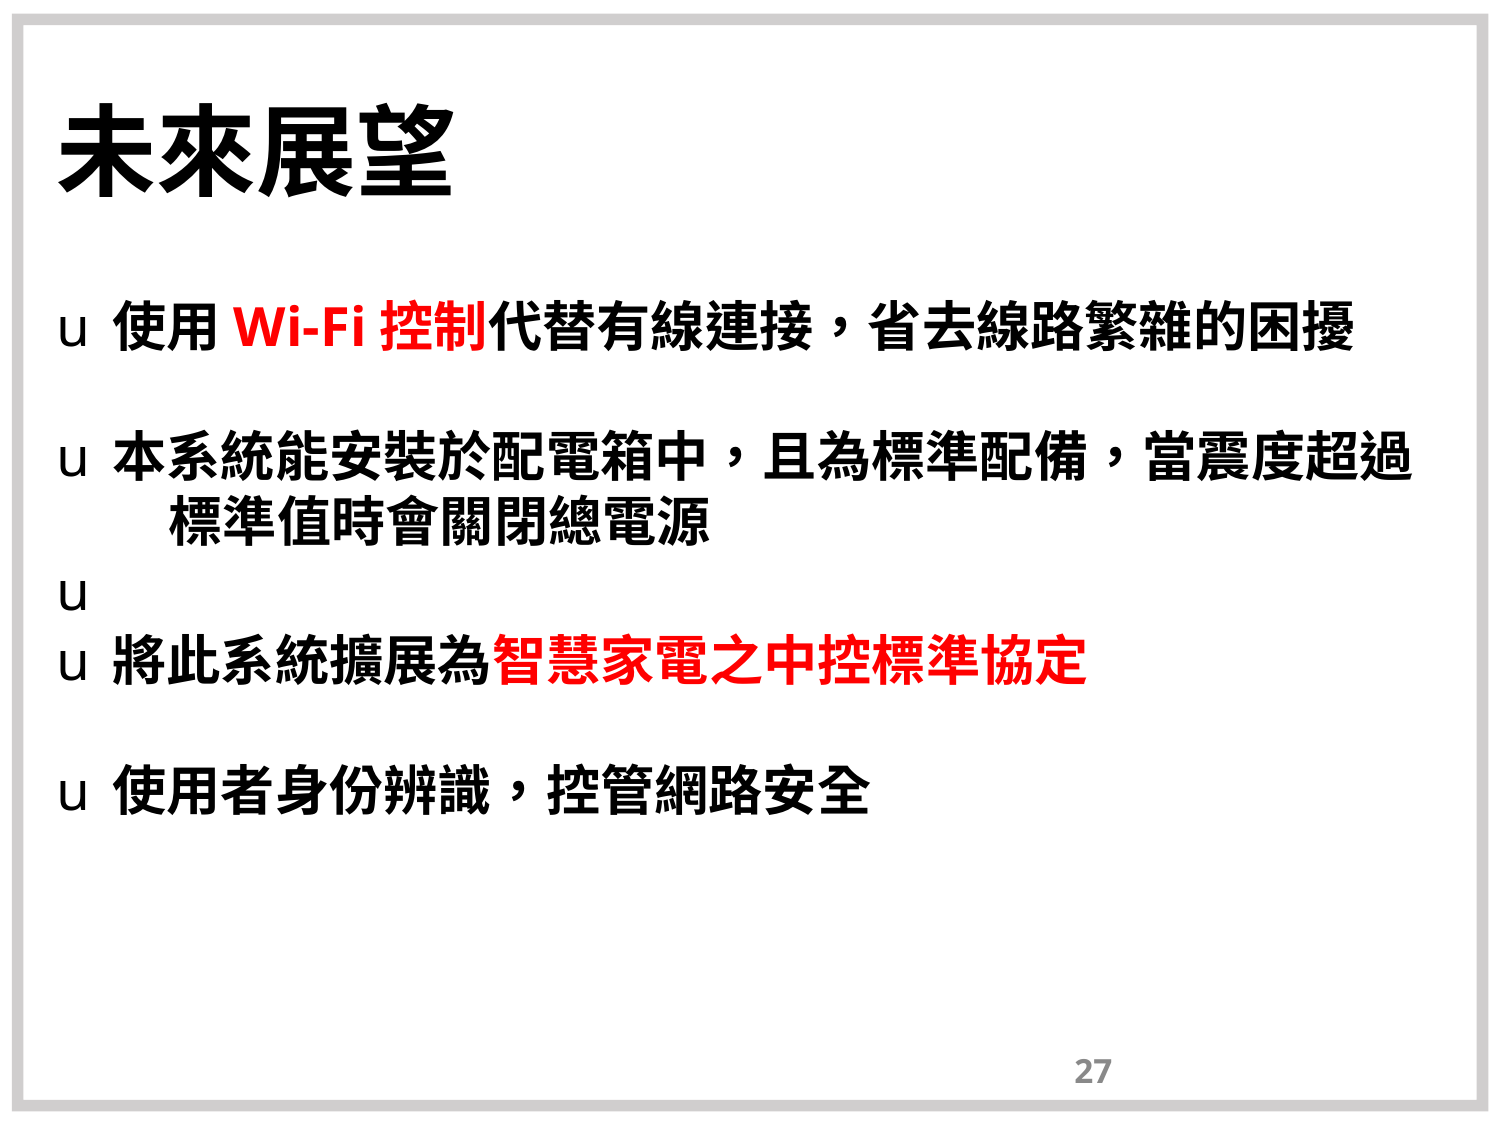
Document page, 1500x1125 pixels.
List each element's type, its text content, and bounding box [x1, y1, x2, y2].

text_box 27 [1059, 1042, 1397, 1103]
text_box 使用Wi-Fi控制代替有線連接，省去線路繁雜的困擾 本系統能安裝於配電箱中，且為標準配備，當震度超過標準值時會關閉總電源 將此系統擴展為智慧家電之中控標準協定 使用者身份辨識，控管網路安全 [41, 285, 1458, 892]
text_box [11, 13, 1489, 1112]
title 未來展望 [41, 47, 1405, 266]
